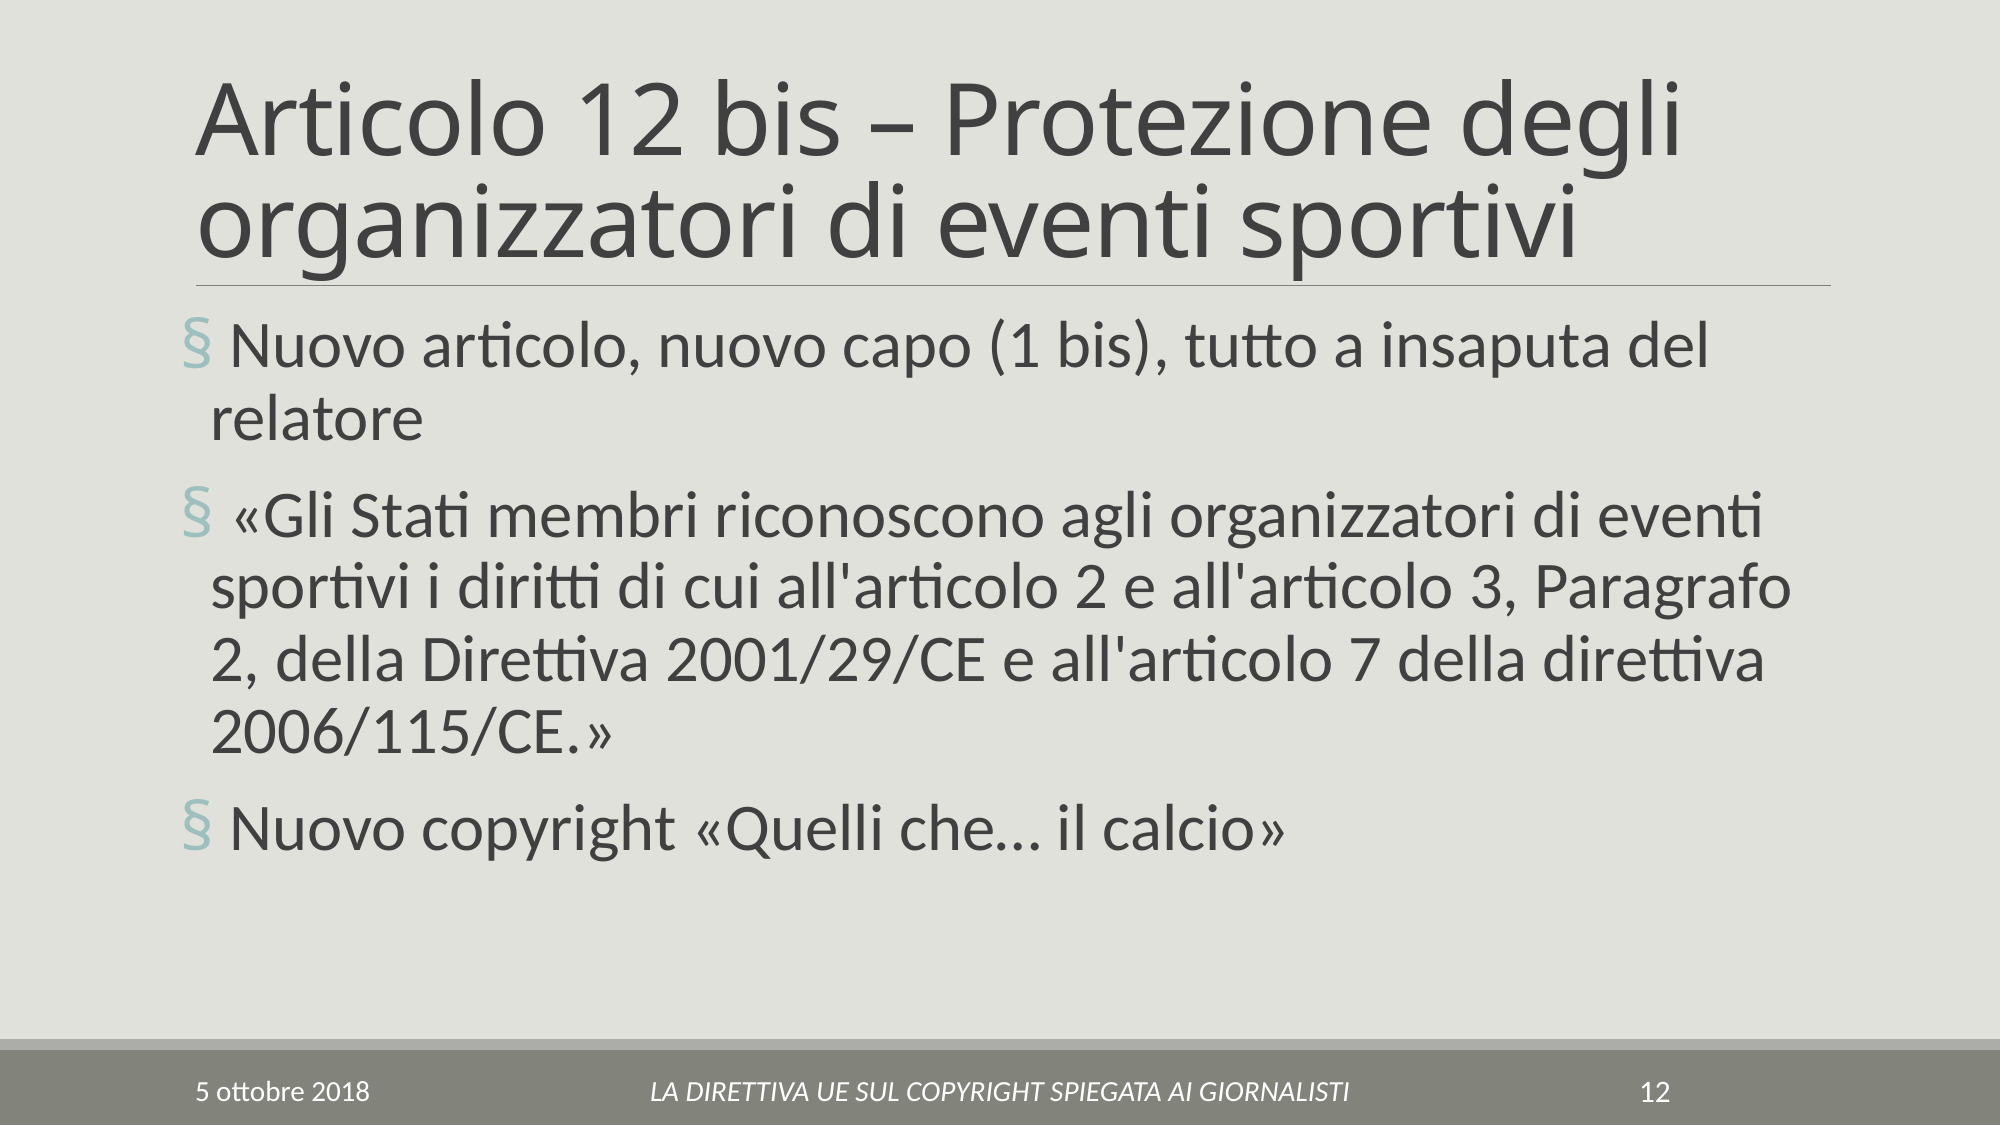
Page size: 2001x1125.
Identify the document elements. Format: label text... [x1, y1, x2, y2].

list Nuovo articolo, nuovo capo (1 bis), tutto a insaputa del relatore «Gli Stati membri riconoscono agli organizzatori di eventi sportivi i diritti di cui all'articolo 2 e all'articolo 3, Paragrafo 2, della Direttiva 2001/29/CE e all'articolo 7 della direttiva 2006/115/CE.» Nuovo copyright «Quelli che… il calcio» [180, 302, 1831, 963]
title Articolo 12 bis – Protezione degli organizzatori di eventi sportivi [180, 47, 1831, 286]
text_box 5 ottobre 2018 [180, 1059, 586, 1120]
text_box La direttiva Ue sul copyright spiegata ai giornalisti [604, 1059, 1396, 1120]
text_box 12 [1624, 1059, 1840, 1120]
